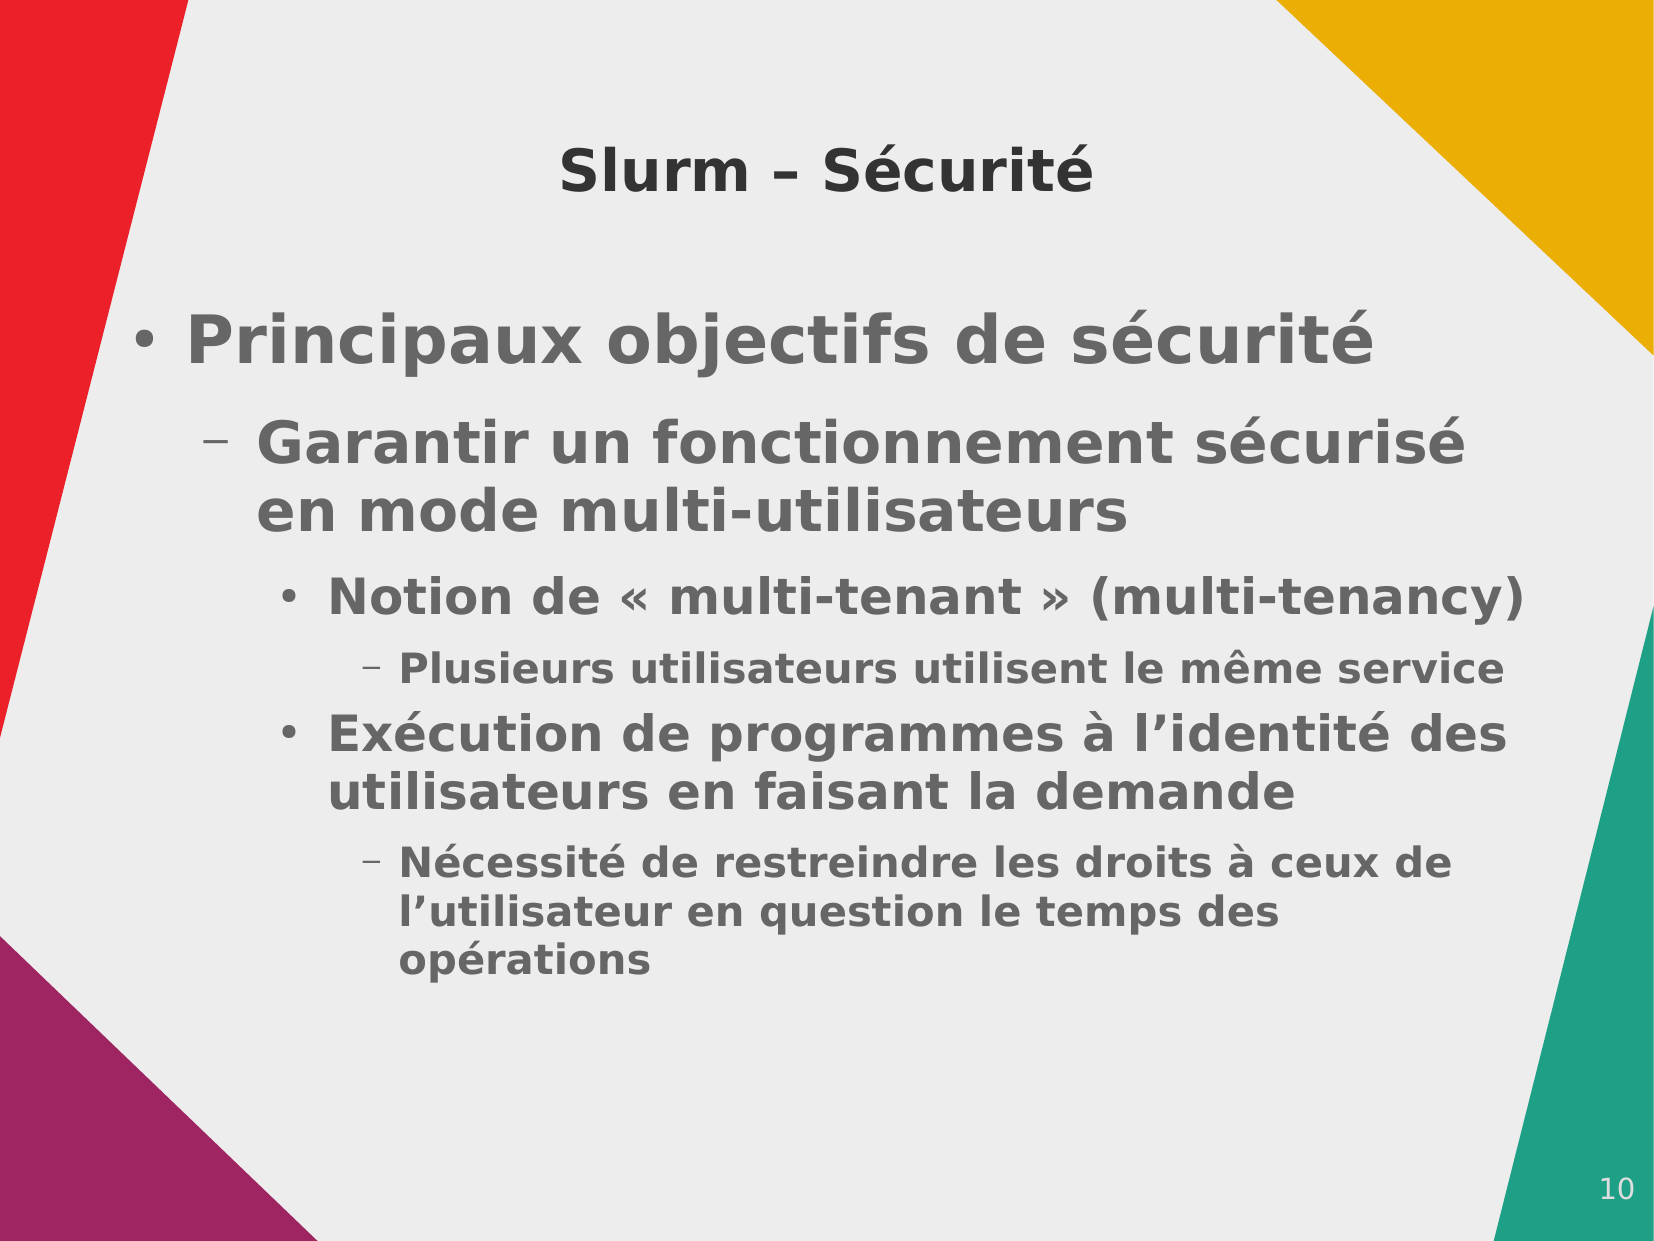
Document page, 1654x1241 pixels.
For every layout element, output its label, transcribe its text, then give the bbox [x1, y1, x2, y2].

title Slurm – Sécurité [114, 73, 1539, 271]
list Principaux objectifs de sécurité Garantir un fonctionnement sécurisé en mode multi-utilisateurs Notion de « multi-tenant » (multi-tenancy) Plusieurs utilisateurs utilisent le même service Exécution de programmes à l’identité des utilisateurs en faisant la demande Nécessité de restreindre les droits à ceux de l’utilisateur en question le temps des opérations [114, 302, 1539, 1217]
